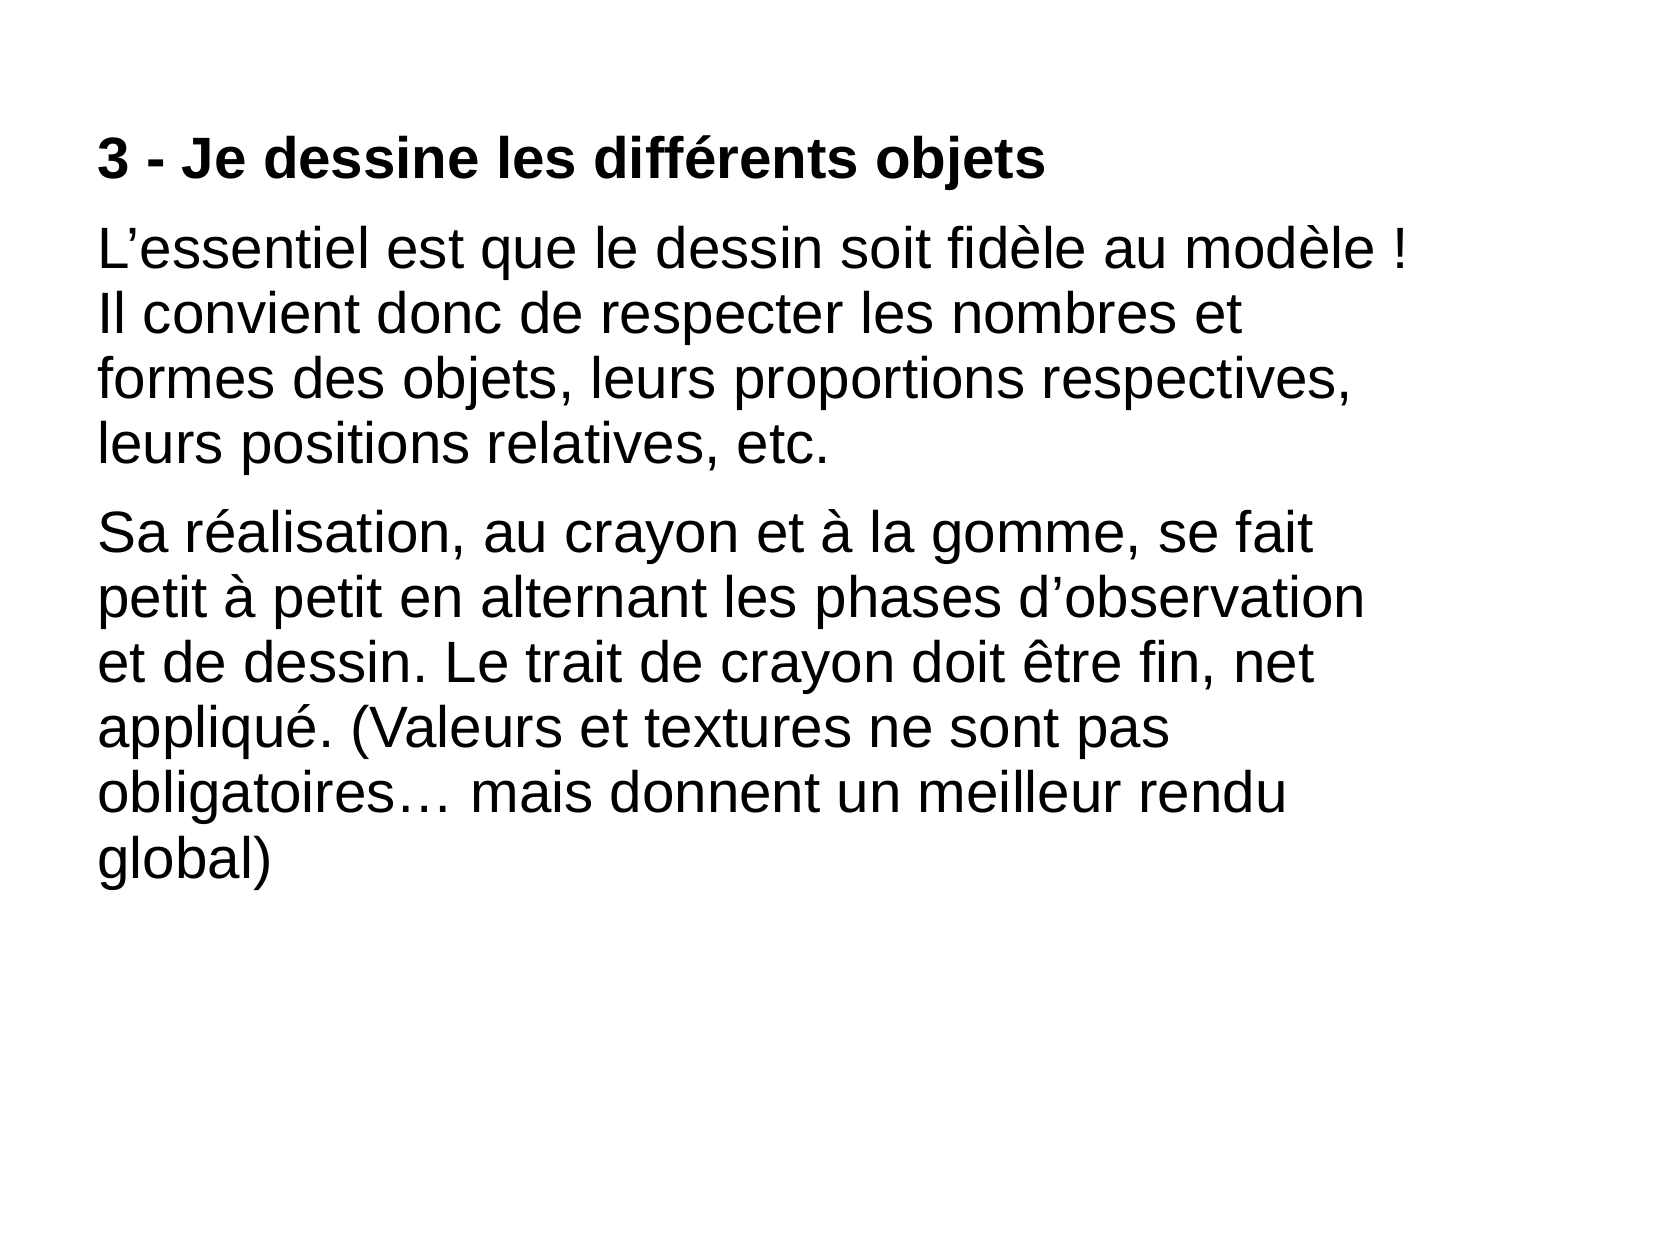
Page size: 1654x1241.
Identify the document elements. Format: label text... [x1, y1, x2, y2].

text_box 3 - Je dessine les différents objets L’essentiel est que le dessin soit fidèle au modèle ! Il convient donc de respecter les nombres et formes des objets, leurs proportions respectives, leurs positions relatives, etc. Sa réalisation, au crayon et à la gomme, se fait petit à petit en alternant les phases d’observation et de dessin. Le trait de crayon doit être fin, net appliqué. (Valeurs et textures ne sont pas obligatoires… mais donnent un meilleur rendu global) [82, 118, 1430, 988]
